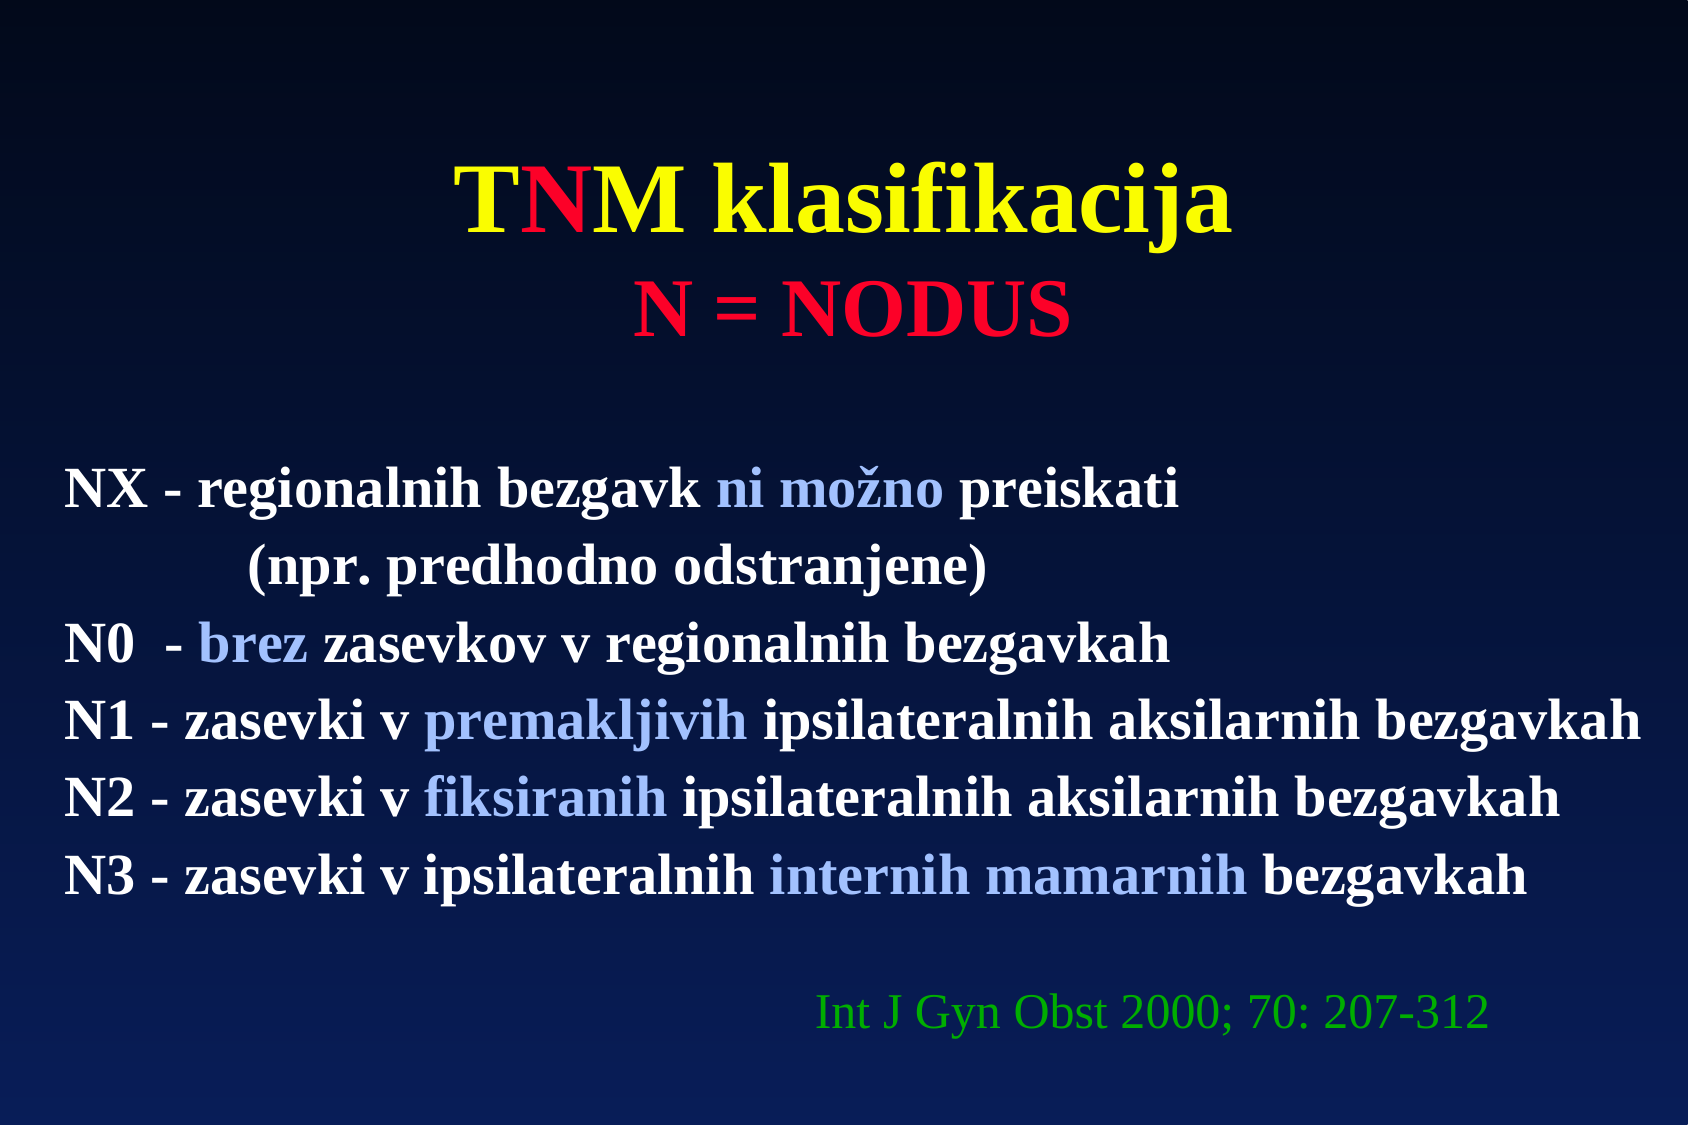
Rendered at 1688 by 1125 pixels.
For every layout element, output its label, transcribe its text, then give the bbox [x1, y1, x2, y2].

list NX - regionalnih bezgavk ni možno preiskati (npr. predhodno odstranjene) N0 - brez zasevkov v regionalnih bezgavkah N1 - zasevki v premakljivih ipsilateralnih aksilarnih bezgavkah N2 - zasevki v fiksiranih ipsilateralnih aksilarnih bezgavkah N3 - zasevki v ipsilateralnih internih mamarnih bezgavkah Int J Gyn Obst 2000; 70: 207-312 [49, 450, 1663, 1051]
title TNM klasifikacija N = NODUS [0, 99, 1688, 386]
